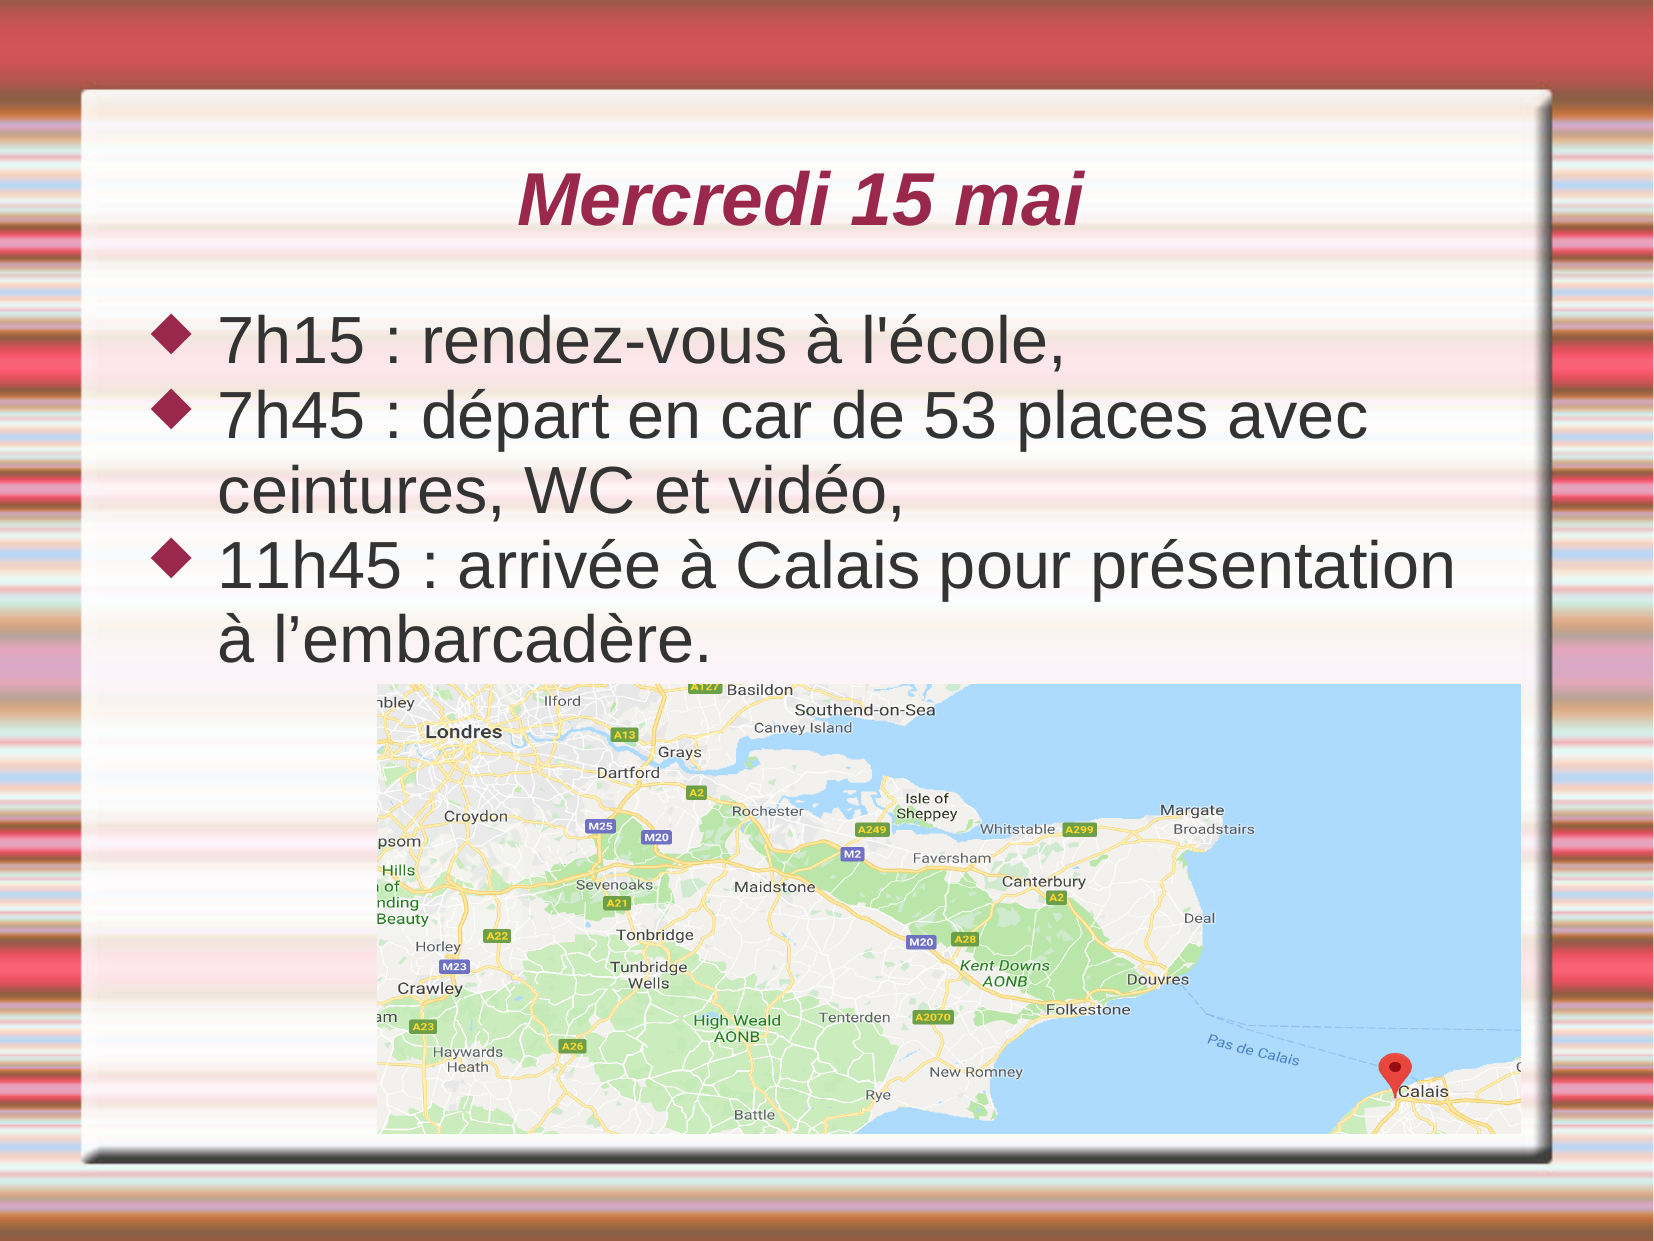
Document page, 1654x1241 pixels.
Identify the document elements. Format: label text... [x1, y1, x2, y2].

list 7h15 : rendez-vous à l'école, 7h45 : départ en car de 53 places avec ceintures, WC et vidéo, 11h45 : arrivée à Calais pour présentation à l’embarcadère. [134, 303, 1489, 709]
title Mercredi 15 mai [88, 114, 1534, 284]
picture [0, 0, 1654, 1241]
